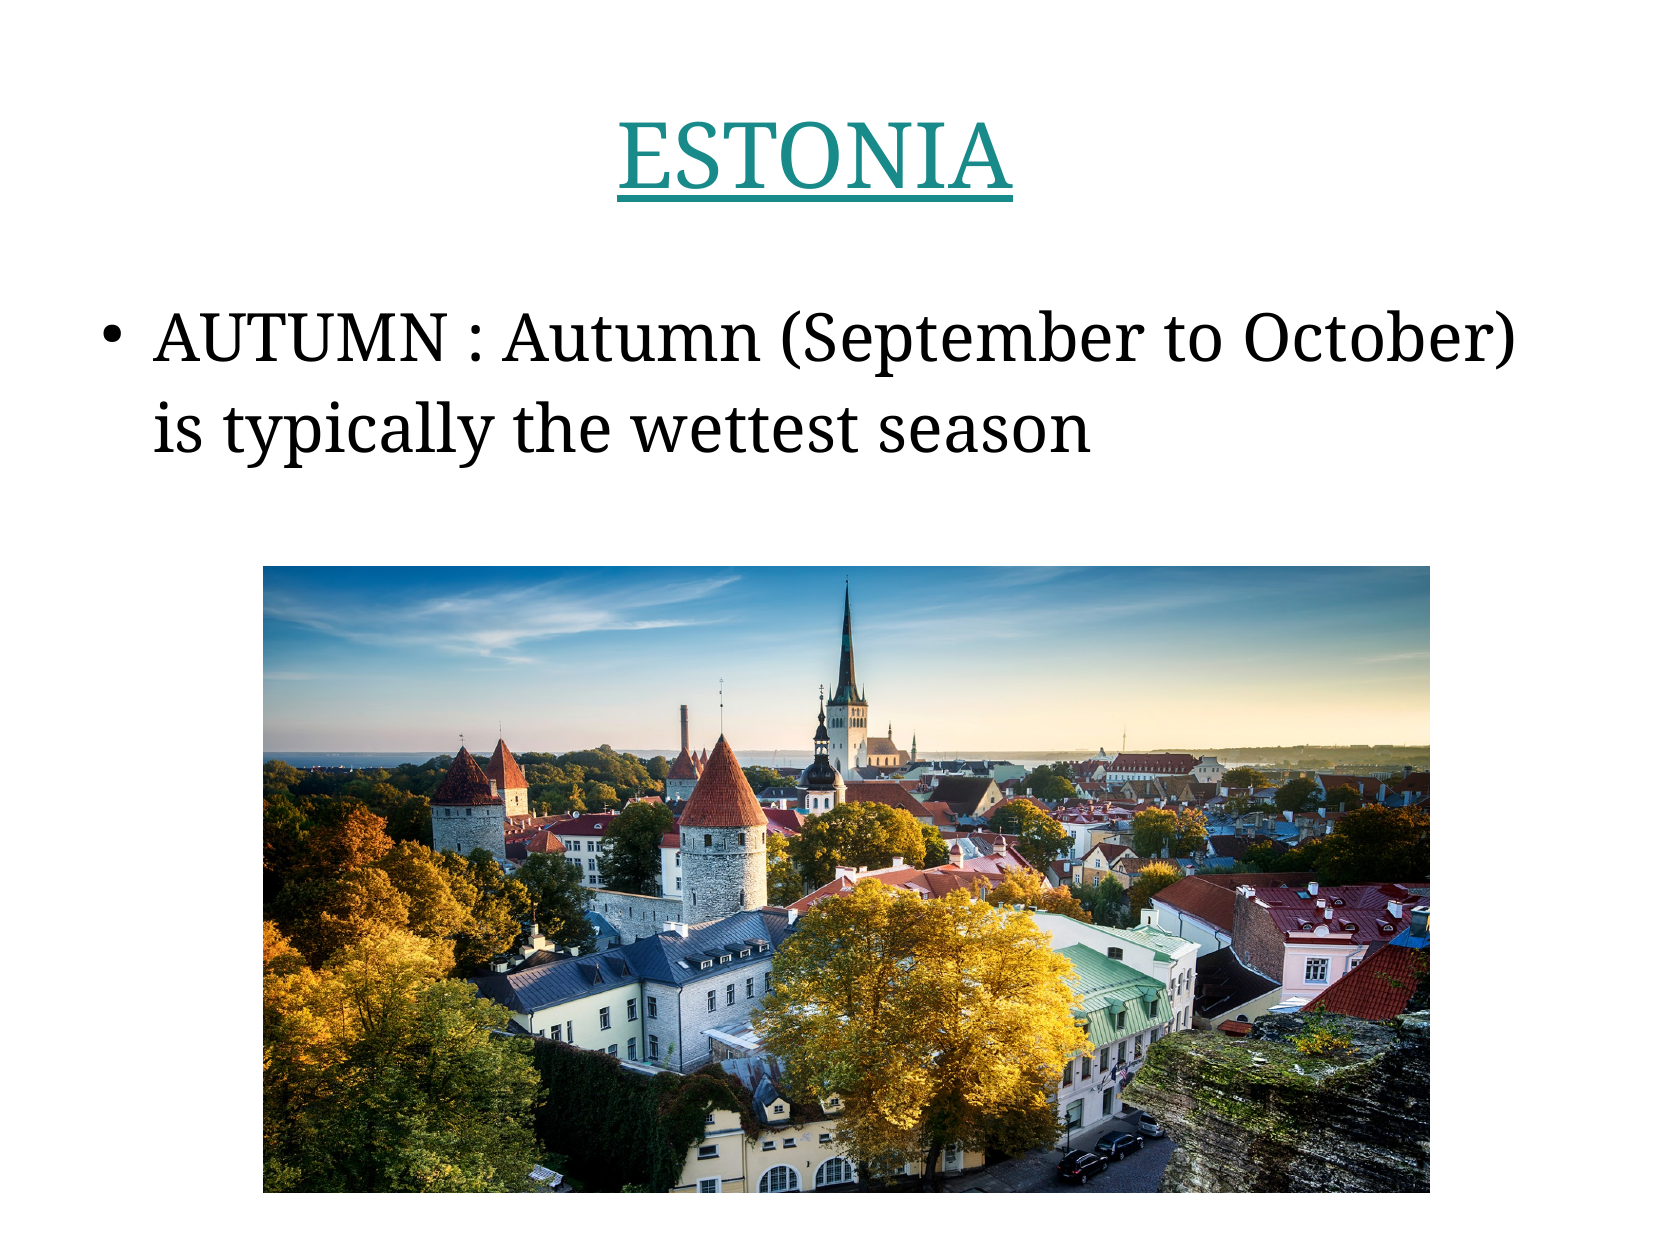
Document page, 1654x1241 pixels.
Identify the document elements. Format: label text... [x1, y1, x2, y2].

picture [263, 566, 1430, 1193]
title ESTONIA [82, 49, 1571, 257]
list AUTUMN : Autumn (September to October) is typically the wettest season [82, 290, 1571, 681]
